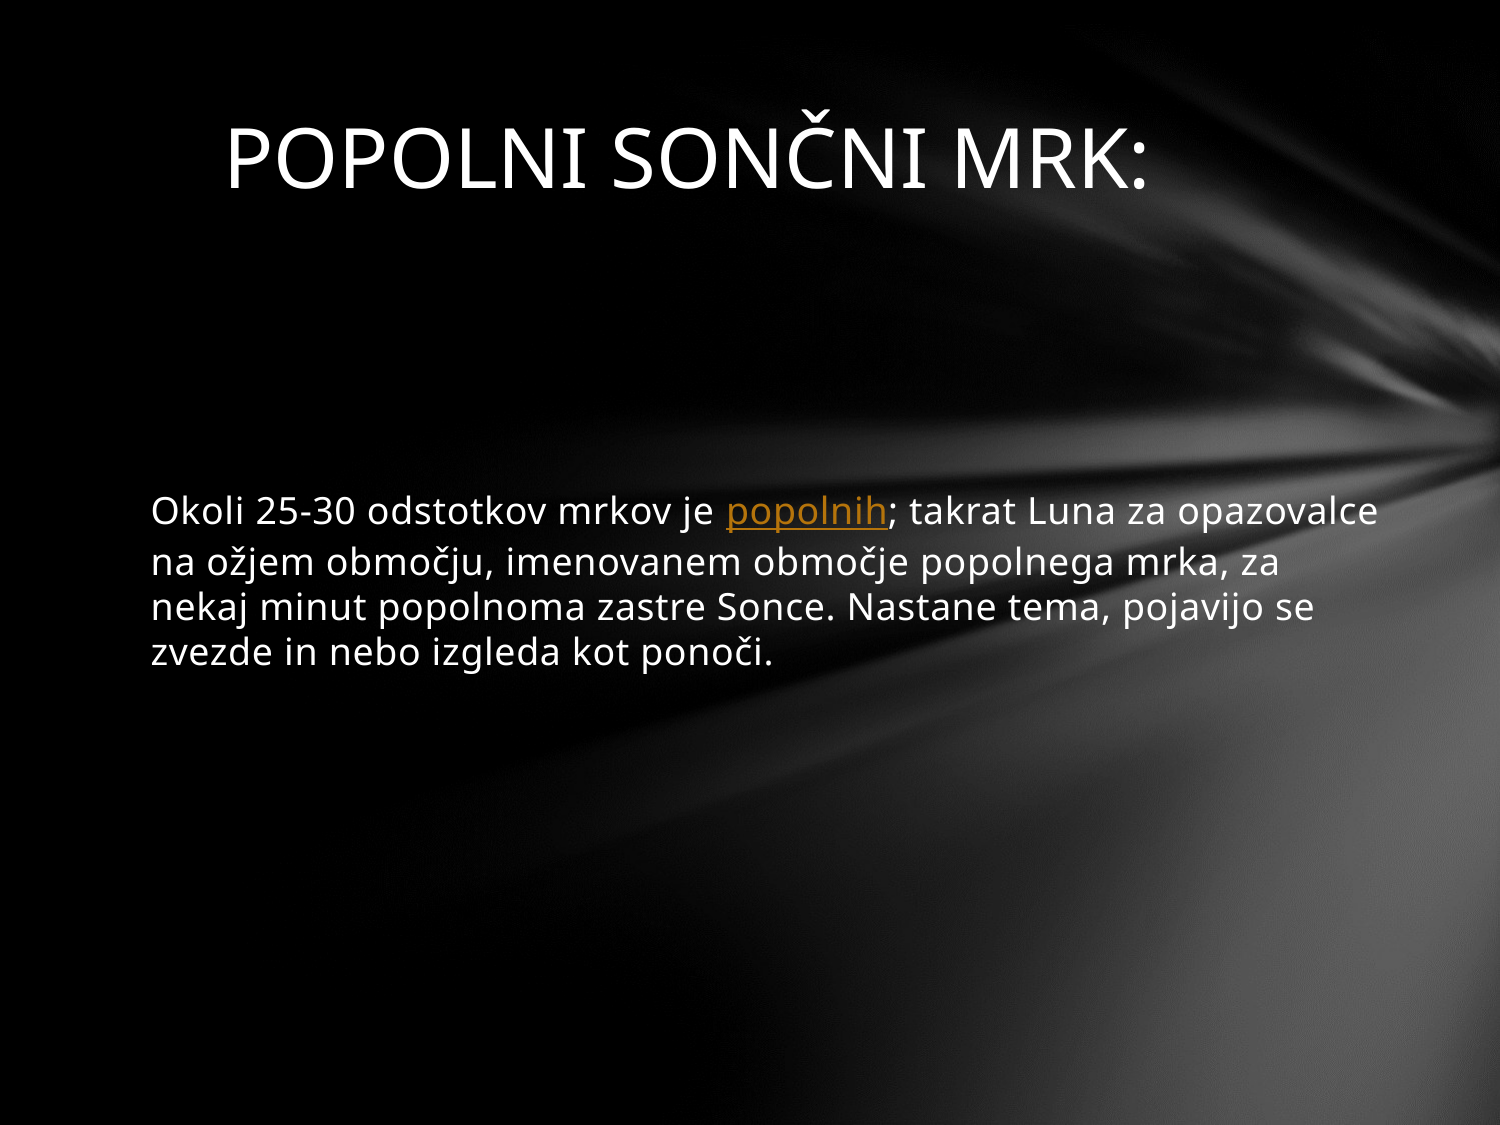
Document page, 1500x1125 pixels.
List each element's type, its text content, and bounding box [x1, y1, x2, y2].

picture [0, 0, 1500, 1125]
list Okoli 25-30 odstotkov mrkov je popolnih; takrat Luna za opazovalce na ožjem območju, imenovanem območje popolnega mrka, za nekaj minut popolnoma zastre Sonce. Nastane tema, pojavijo se zvezde in nebo izgleda kot ponoči. [135, 479, 1396, 732]
title POPOLNI SONČNI MRK: [57, 37, 1318, 213]
